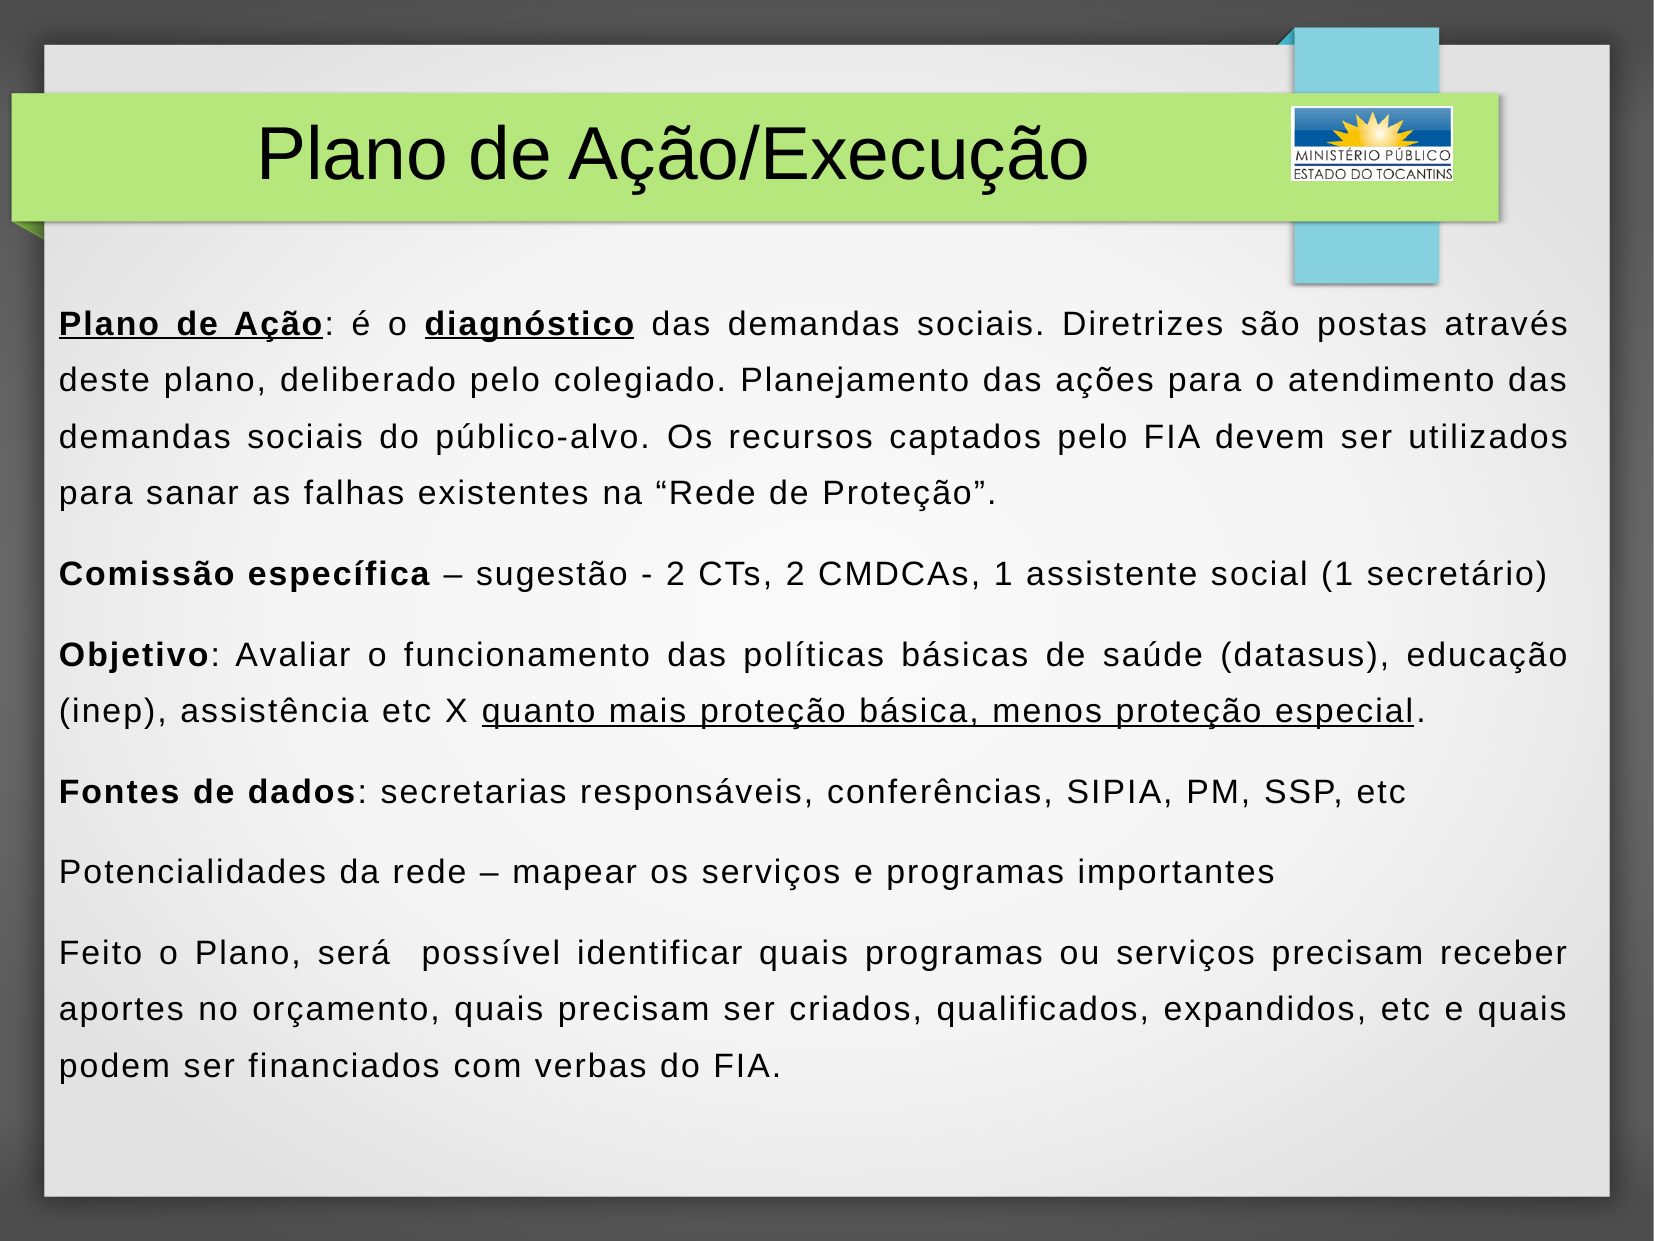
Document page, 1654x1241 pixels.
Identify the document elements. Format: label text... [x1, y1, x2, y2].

title Plano de Ação/Execução [82, 94, 1264, 213]
picture [0, 0, 1654, 1241]
list Plano de Ação: é o diagnóstico das demandas sociais. Diretrizes são postas através deste plano, deliberado pelo colegiado. Planejamento das ações para o atendimento das demandas sociais do público-alvo. Os recursos captados pelo FIA devem ser utilizados para sanar as falhas existentes na “Rede de Proteção”. Comissão específica – sugestão - 2 CTs, 2 CMDCAs, 1 assistente social (1 secretário) Objetivo: Avaliar o funcionamento das políticas básicas de saúde (datasus), educação (inep), assistência etc X quanto mais proteção básica, menos proteção especial. Fontes de dados: secretarias responsáveis, conferências, SIPIA, PM, SSP, etc Potencialidades da rede – mapear os serviços e programas importantes Feito o Plano, será possível identificar quais programas ou serviços precisam receber aportes no orçamento, quais precisam ser criados, qualificados, expandidos, etc e quais podem ser financiados com verbas do FIA. [59, 224, 1571, 1099]
